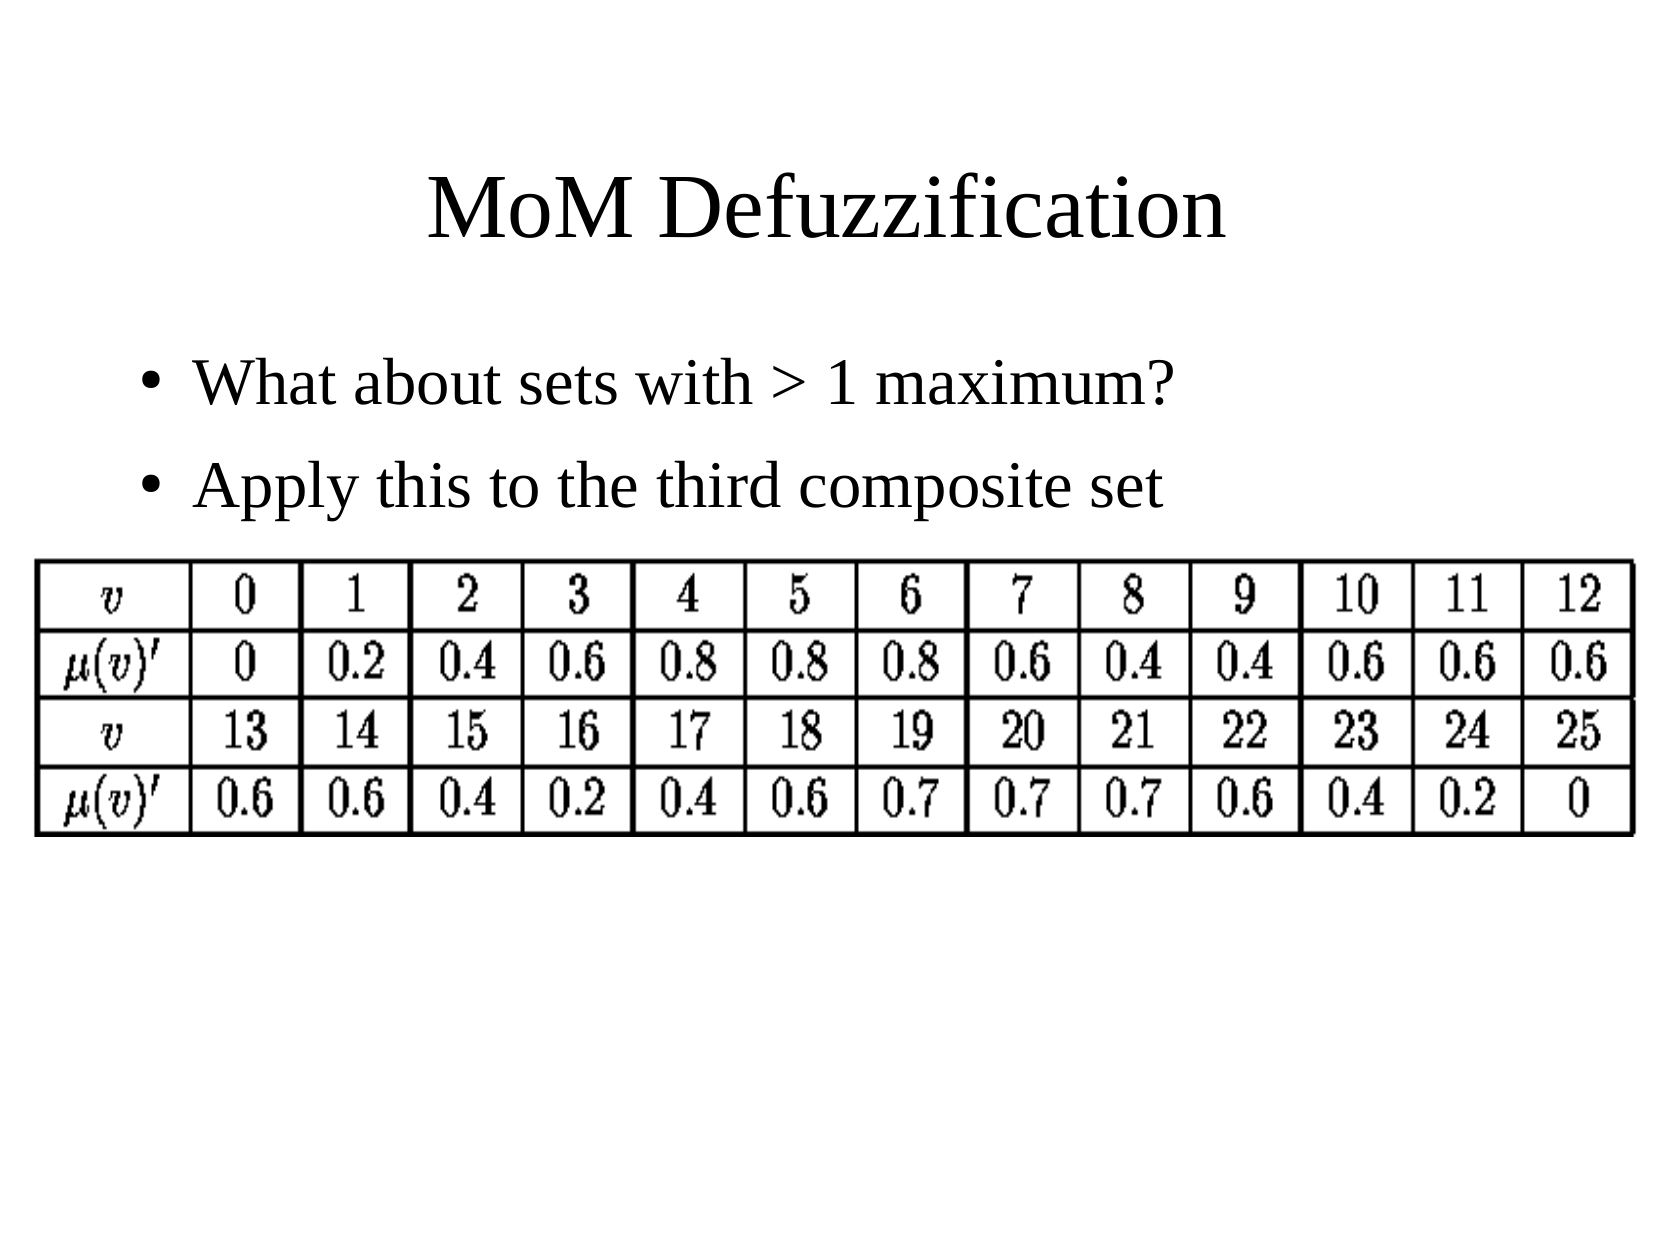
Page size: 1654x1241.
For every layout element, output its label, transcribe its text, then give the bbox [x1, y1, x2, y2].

list What about sets with > 1 maximum? Apply this to the third composite set [121, 344, 1534, 550]
chart [29, 550, 1642, 837]
title MoM Defuzzification [121, 102, 1534, 311]
